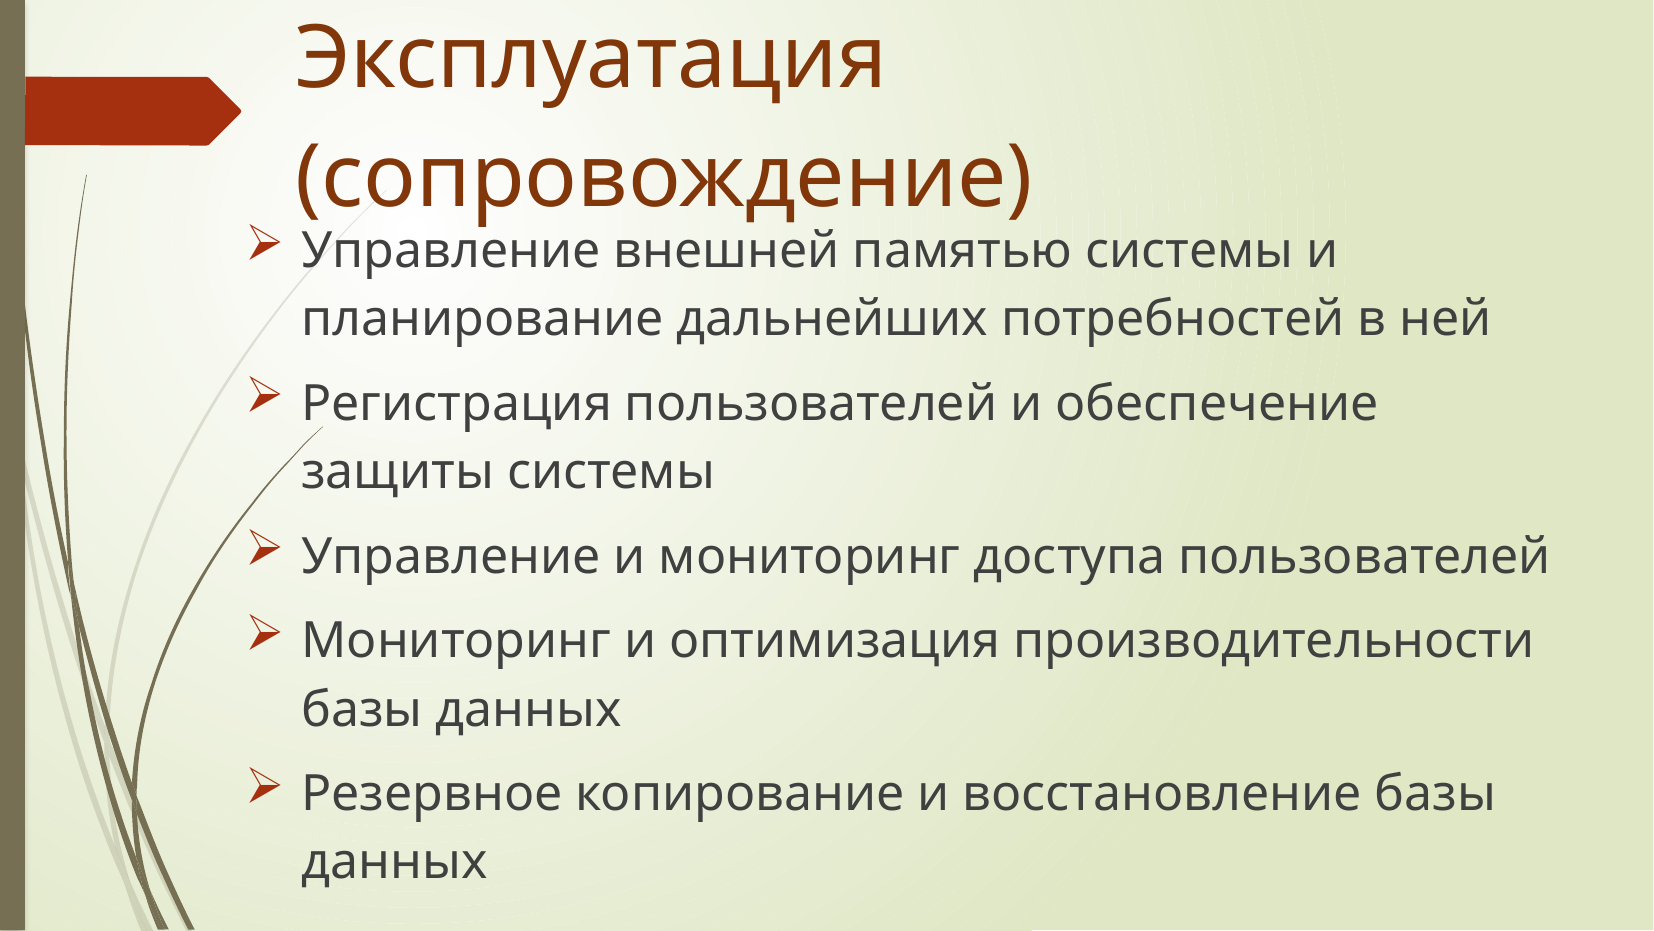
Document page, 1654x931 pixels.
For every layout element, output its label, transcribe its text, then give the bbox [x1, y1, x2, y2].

title Эксплуатация (сопровождение) [295, 41, 1625, 185]
text_box Управление внешней памятью системы и планирование дальнейших потребностей в ней Регистрация пользователей и обеспечение защиты системы Управление и мониторинг доступа пользователей Мониторинг и оптимизация производительности базы данных Резервное копирование и восстановление базы данных [230, 206, 1589, 871]
